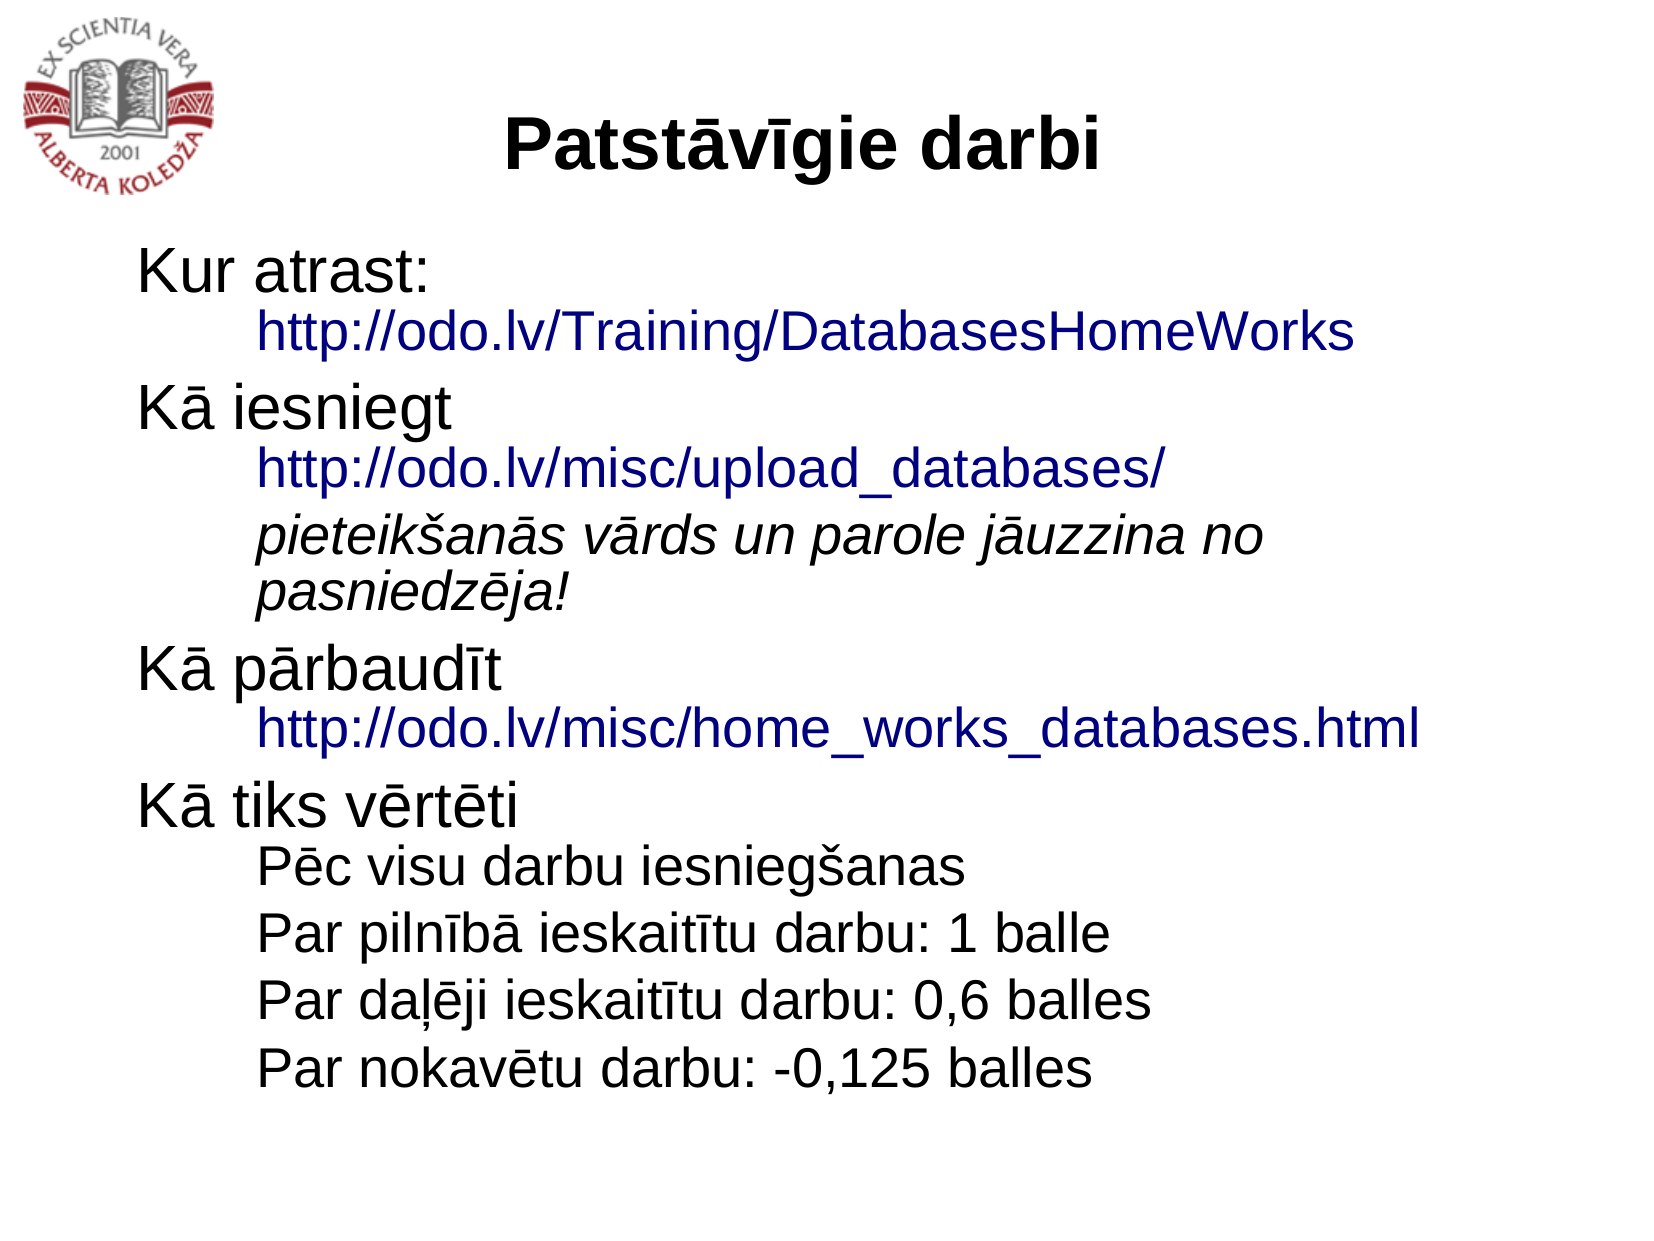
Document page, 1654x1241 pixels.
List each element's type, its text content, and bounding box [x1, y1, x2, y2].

title Patstāvīgie darbi [94, 96, 1512, 195]
picture [23, 17, 214, 195]
list Kur atrast: http://odo.lv/Training/DatabasesHomeWorks Kā iesniegt http://odo.lv/misc/upload_databases/ pieteikšanās vārds un parole jāuzzina no pasniedzēja! Kā pārbaudīt http://odo.lv/misc/home_works_databases.html Kā tiks vērtēti Pēc visu darbu iesniegšanas Par pilnībā ieskaitītu darbu: 1 balle Par daļēji ieskaitītu darbu: 0,6 balles Par nokavētu darbu: -0,125 balles [82, 236, 1569, 1107]
